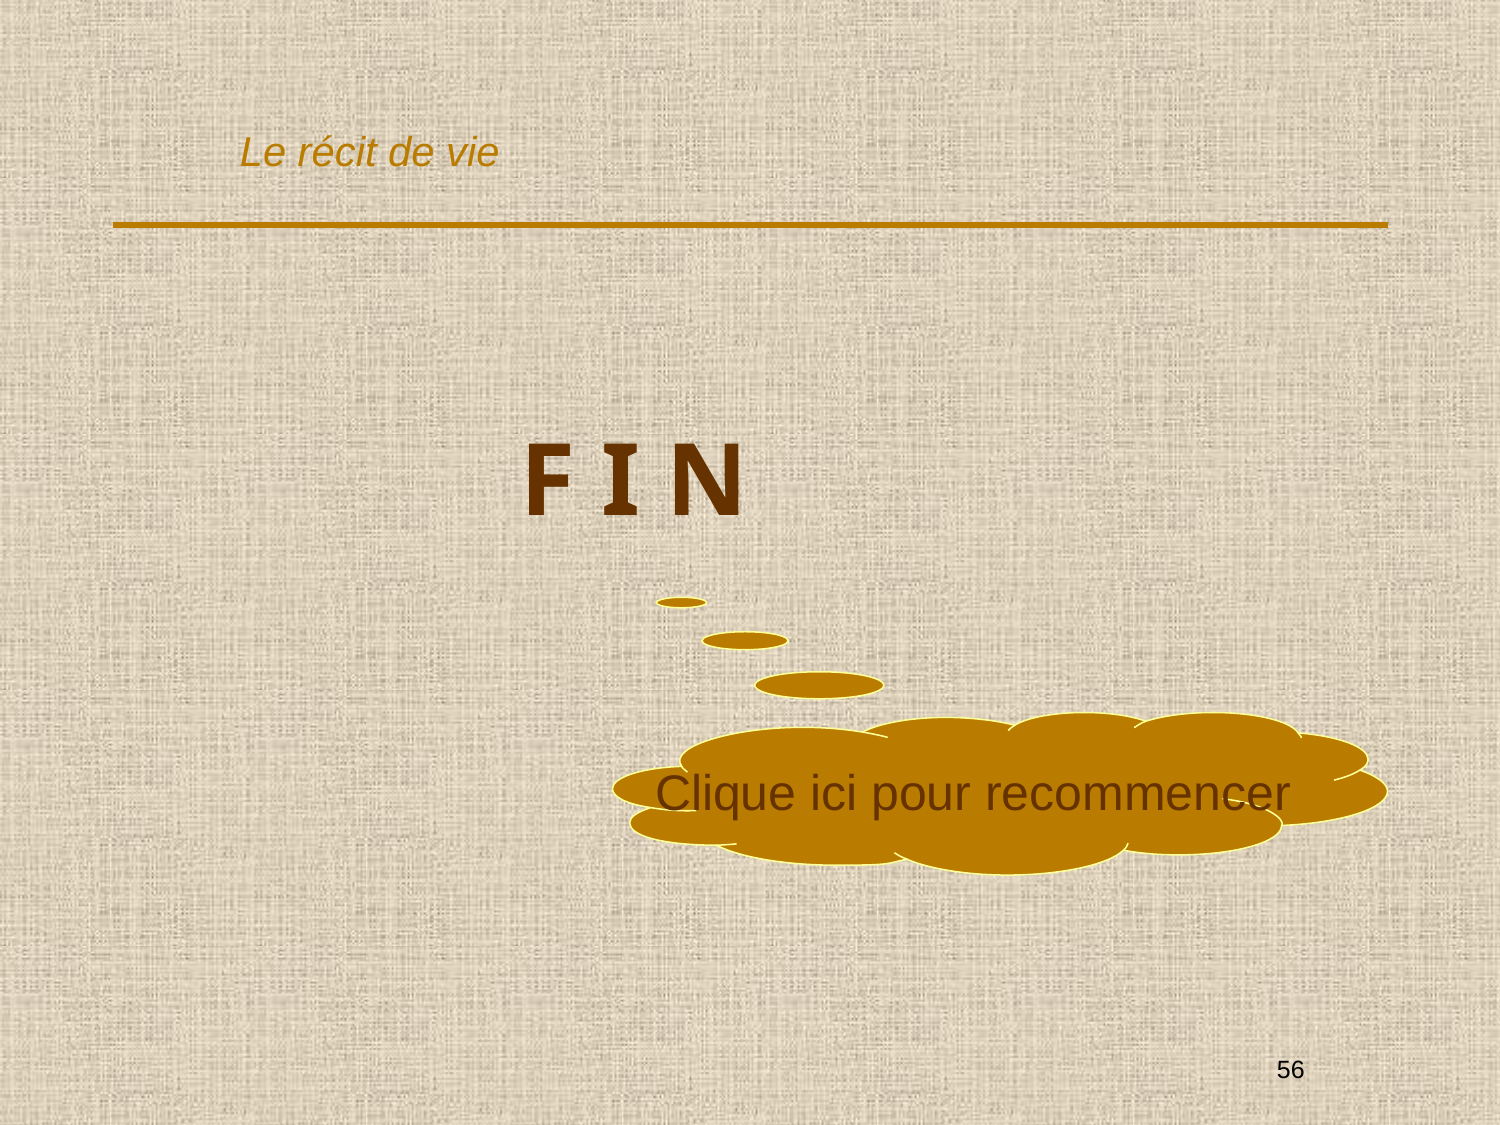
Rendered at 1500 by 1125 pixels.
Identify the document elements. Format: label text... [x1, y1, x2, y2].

text_box F I N [312, 408, 957, 544]
picture [0, 0, 1500, 1125]
text_box Clique ici pour recommencer [754, 671, 884, 699]
text_box Clique ici pour recommencer [656, 597, 707, 608]
text_box Le récit de vie [224, 116, 515, 183]
text_box Clique ici pour recommencer [701, 631, 789, 650]
text_box Clique ici pour recommencer [612, 712, 1388, 876]
